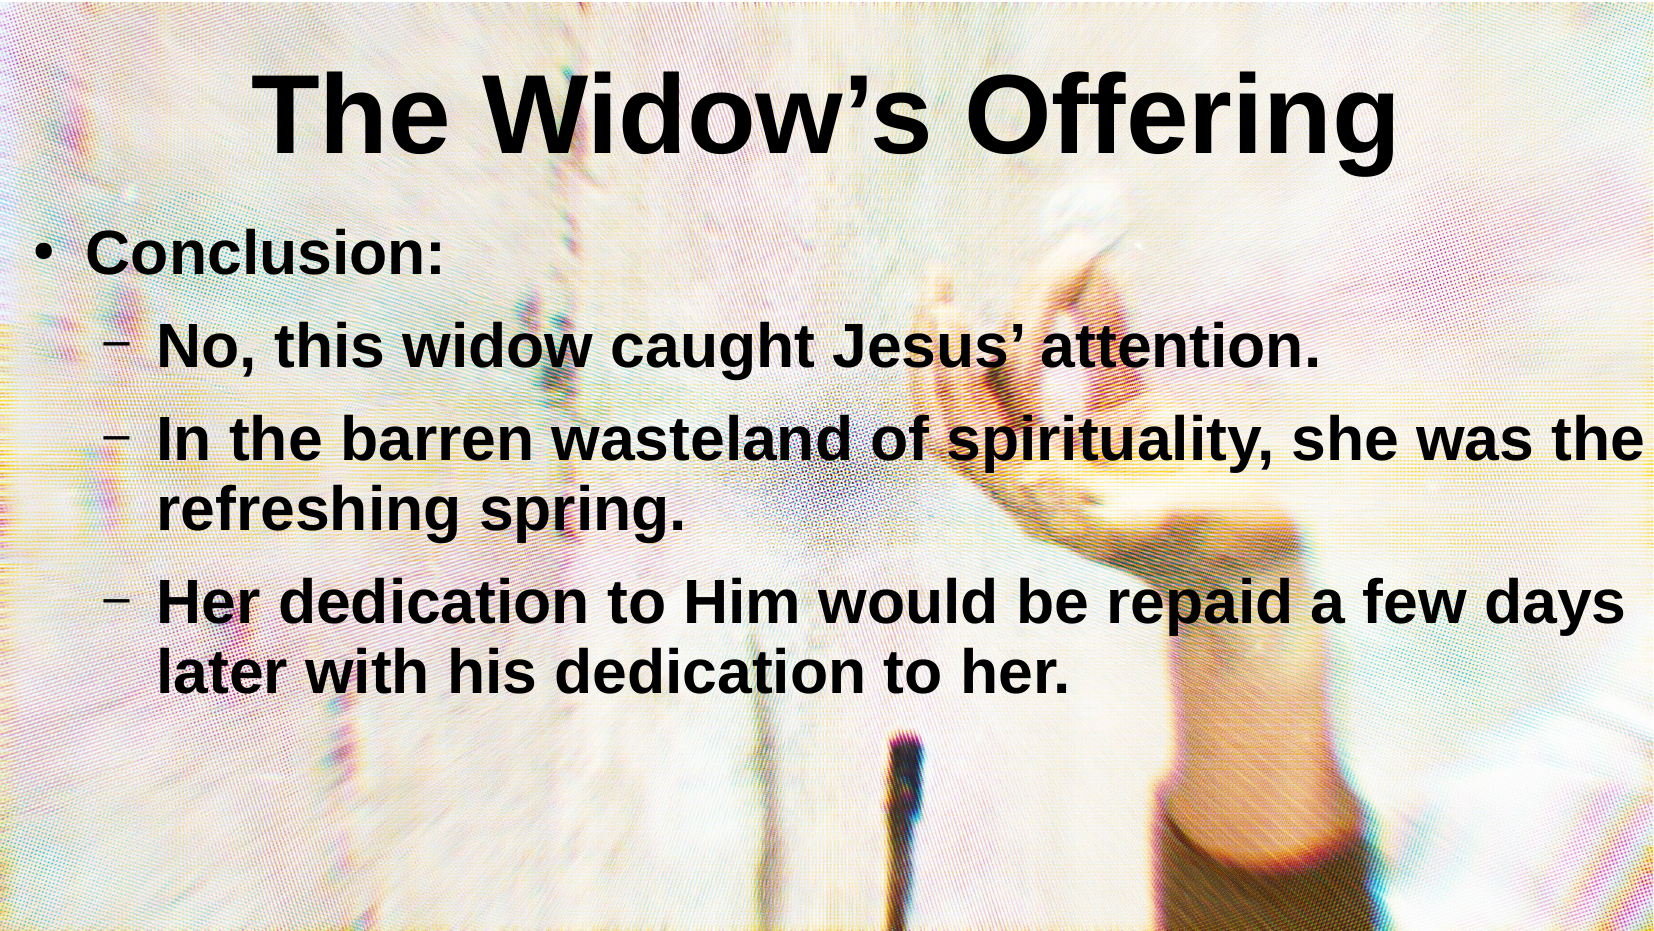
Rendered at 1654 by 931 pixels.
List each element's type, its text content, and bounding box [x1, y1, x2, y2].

picture [0, 2, 1654, 931]
list Conclusion: No, this widow caught Jesus’ attention. In the barren wasteland of spirituality, she was the refreshing spring. Her dedication to Him would be repaid a few days later with his dedication to her. [15, 217, 1651, 931]
title The Widow’s Offering [82, 37, 1571, 193]
